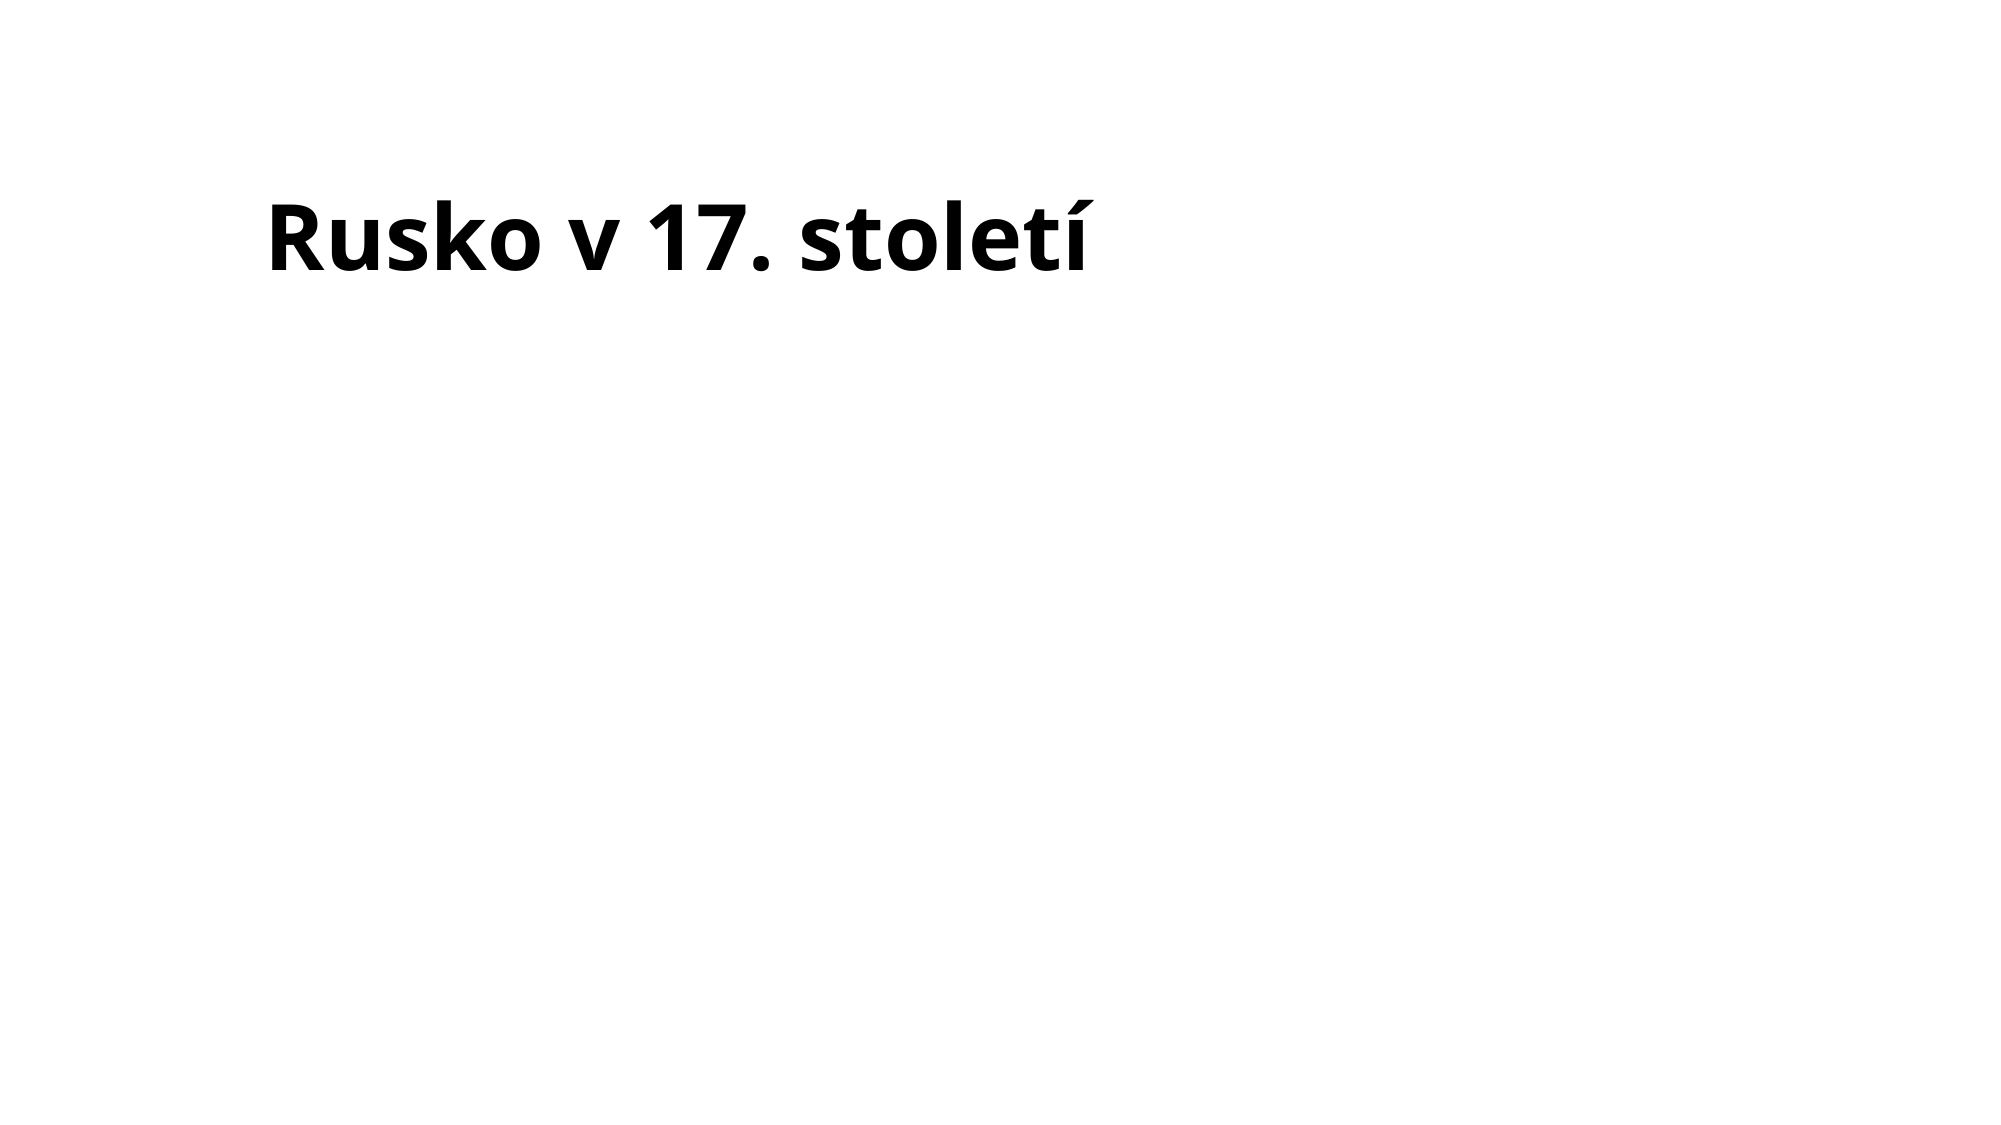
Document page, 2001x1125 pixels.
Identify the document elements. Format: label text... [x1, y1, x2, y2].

title Rusko v 17. století [249, 184, 1750, 576]
